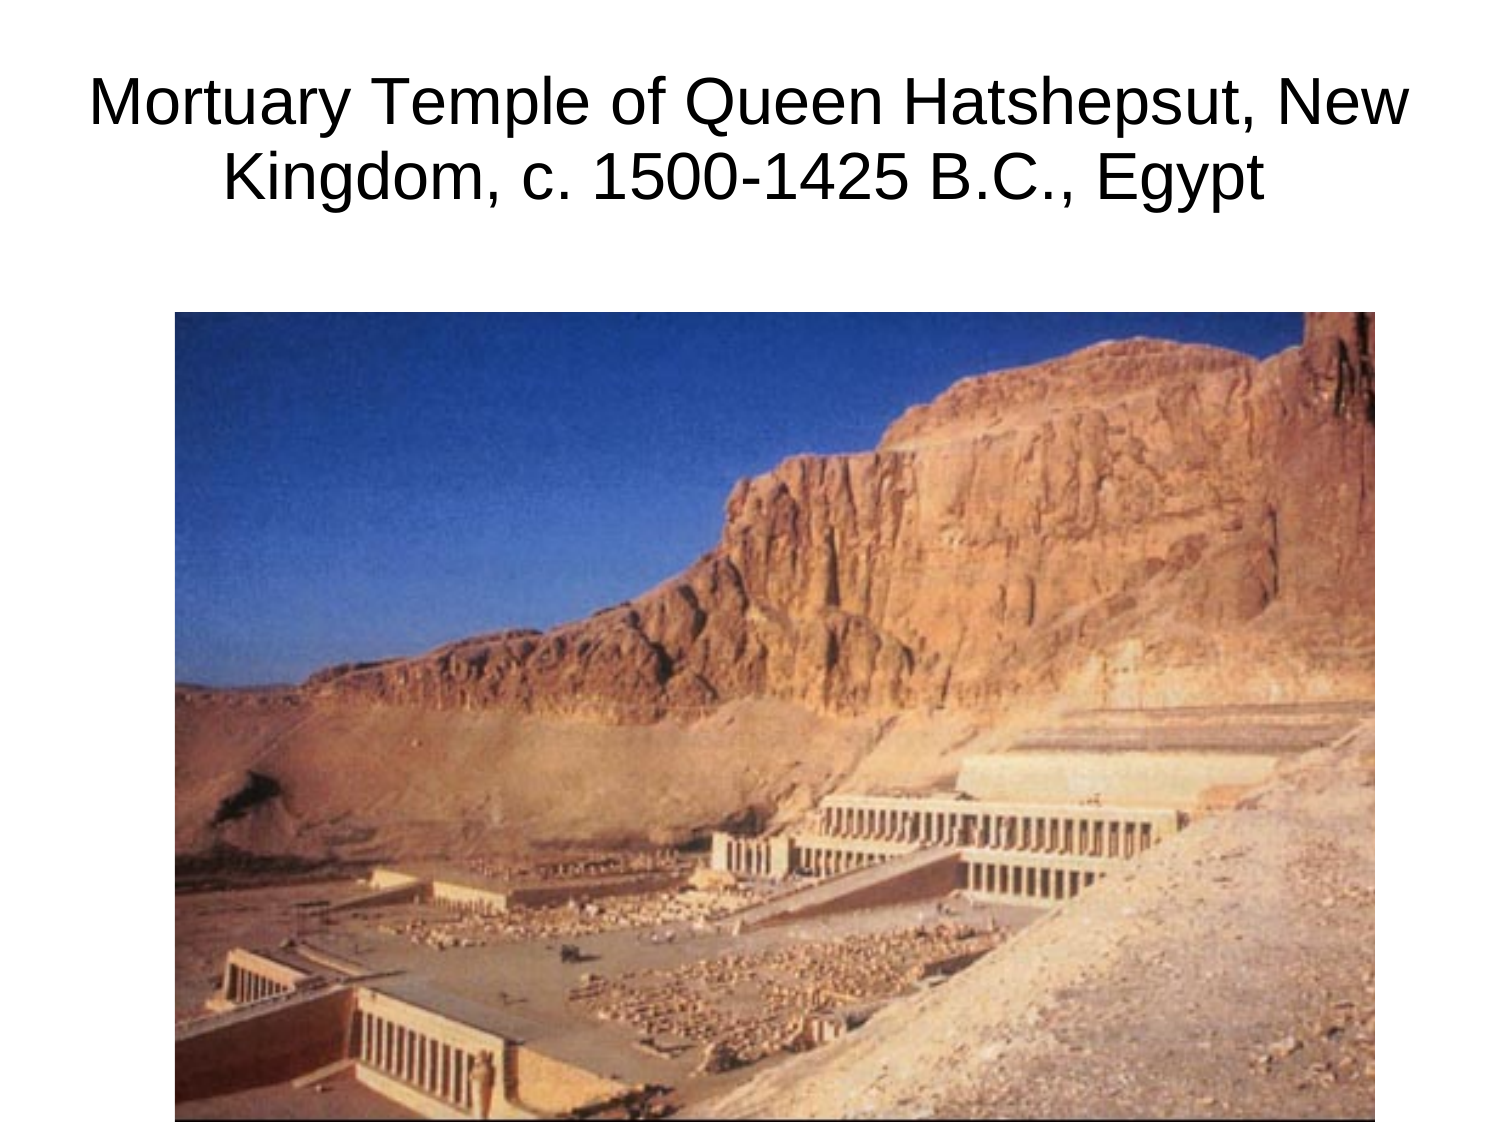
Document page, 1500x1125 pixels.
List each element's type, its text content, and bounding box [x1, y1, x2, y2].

title Mortuary Temple of Queen Hatshepsut, New Kingdom, c. 1500-1425 B.C., Egypt [0, 45, 1500, 233]
picture [174, 312, 1375, 1122]
